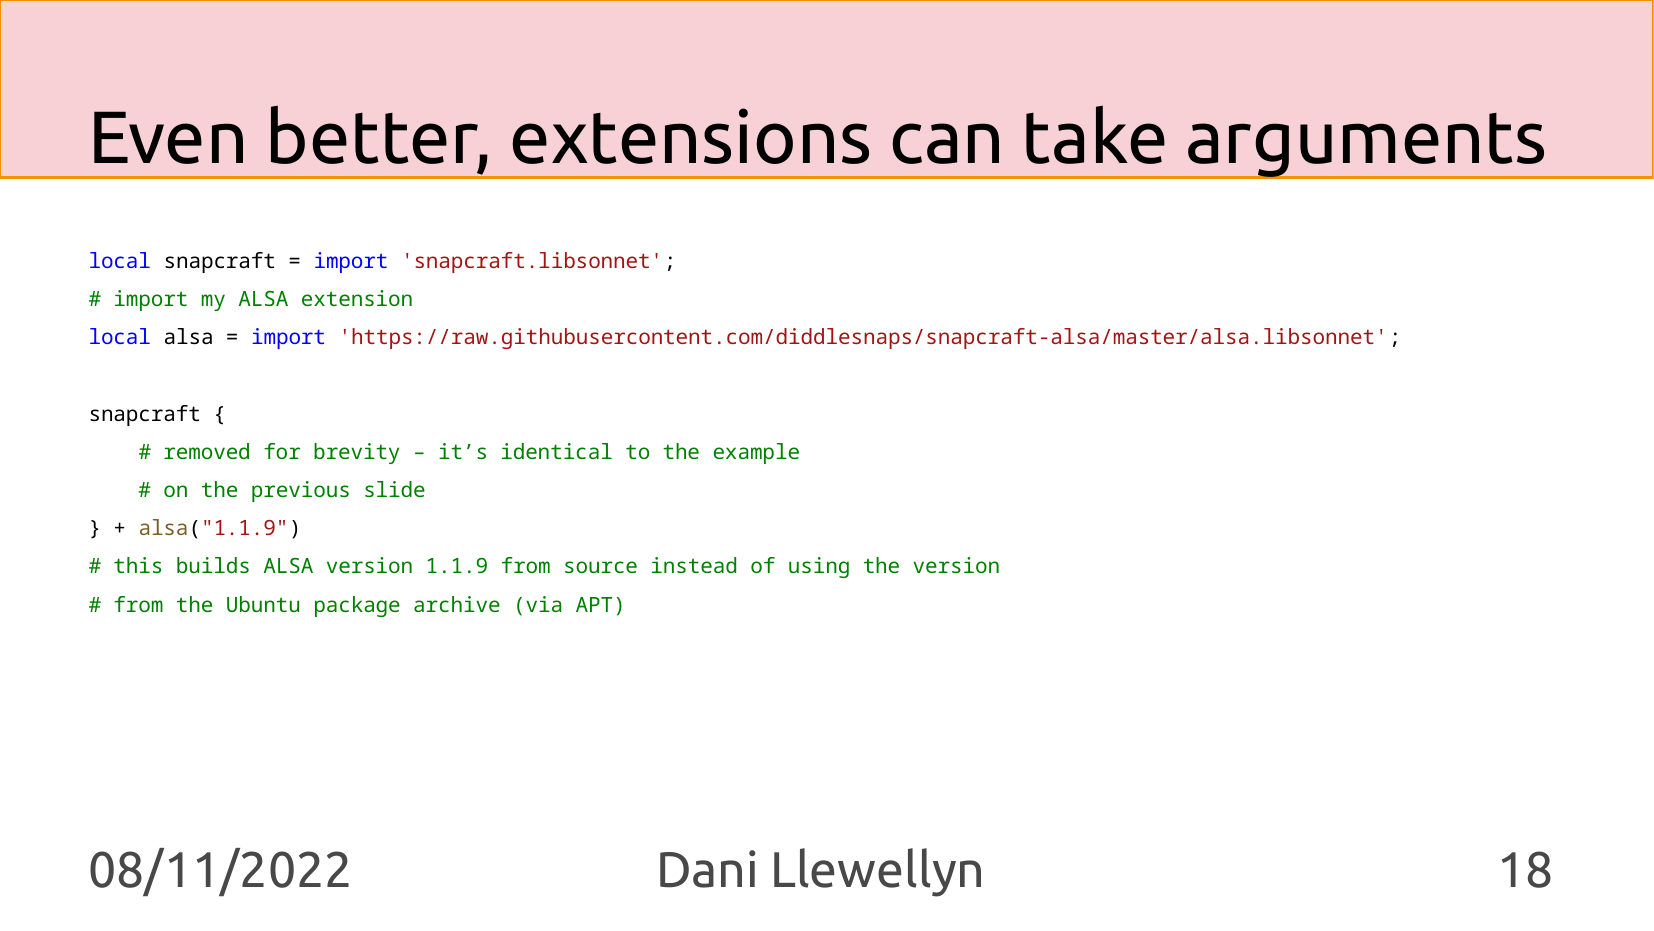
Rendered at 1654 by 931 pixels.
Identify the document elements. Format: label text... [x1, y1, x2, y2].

list local snapcraft = import 'snapcraft.libsonnet'; # import my ALSA extension local alsa = import 'https://raw.githubusercontent.com/diddlesnaps/snapcraft-alsa/master/alsa.libsonnet'; snapcraft { # removed for brevity – it’s identical to the example # on the previous slide } + alsa("1.1.9") # this builds ALSA version 1.1.9 from source instead of using the version # from the Ubuntu package archive (via APT) [88, 236, 1565, 621]
title Even better, extensions can take arguments [88, 14, 1565, 178]
